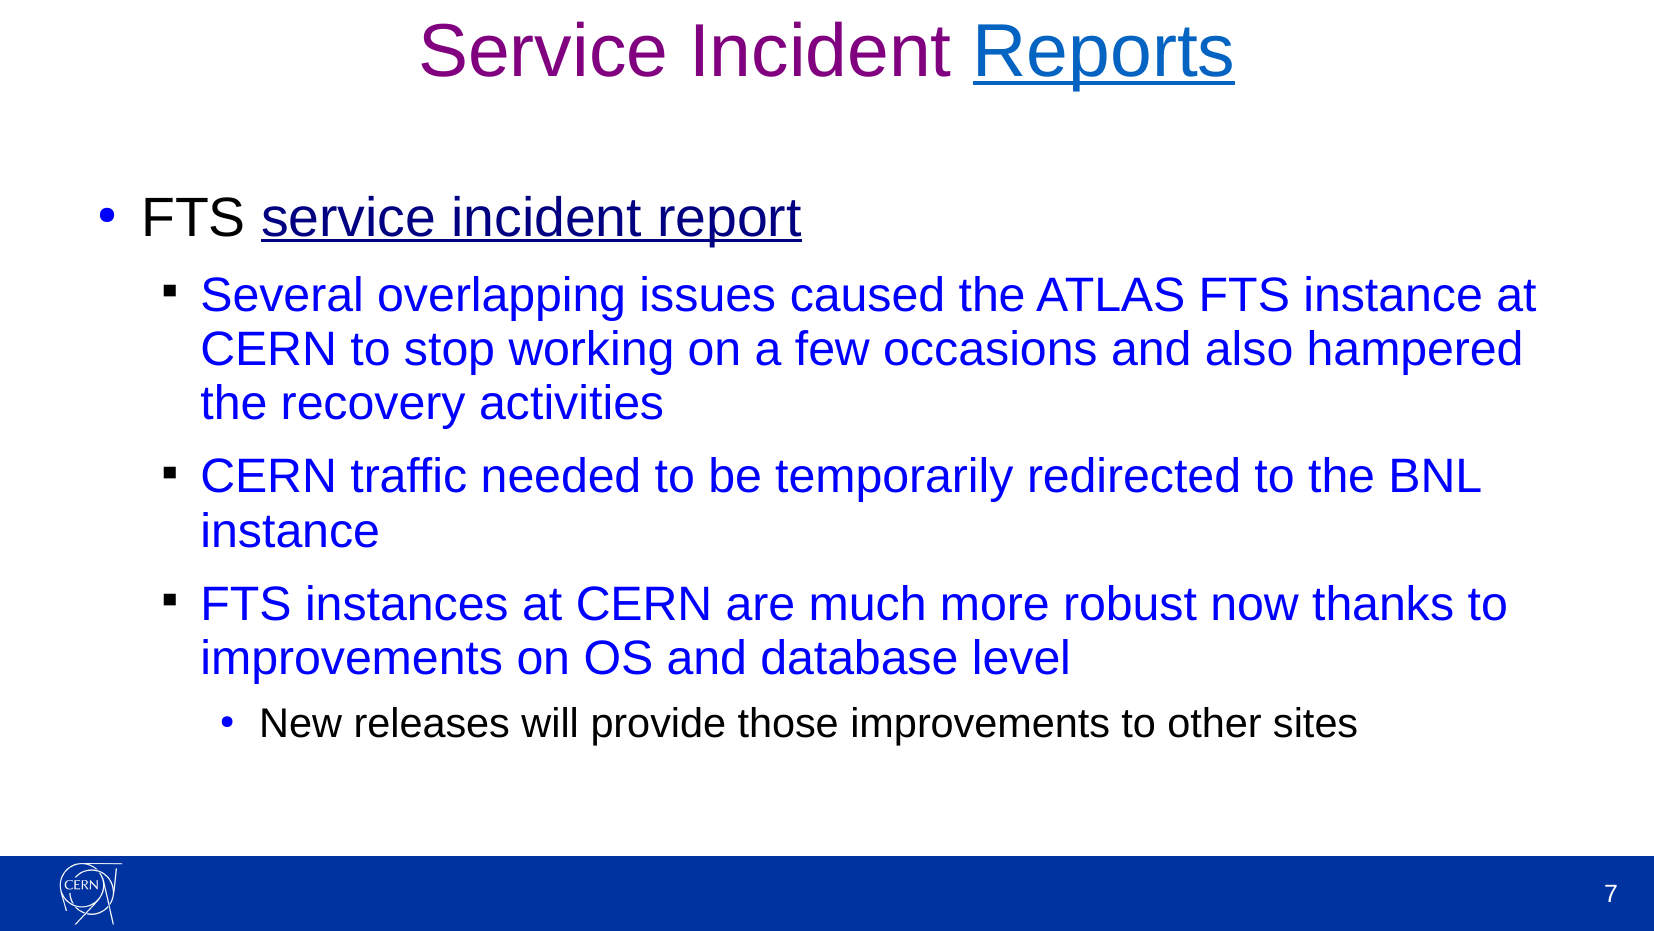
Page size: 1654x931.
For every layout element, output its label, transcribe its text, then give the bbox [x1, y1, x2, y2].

list FTS service incident report Several overlapping issues caused the ATLAS FTS instance at CERN to stop working on a few occasions and also hampered the recovery activities CERN traffic needed to be temporarily redirected to the BNL instance FTS instances at CERN are much more robust now thanks to improvements on OS and database level New releases will provide those improvements to other sites [82, 123, 1571, 839]
picture [56, 859, 127, 928]
title Service Incident Reports [82, 1, 1571, 107]
